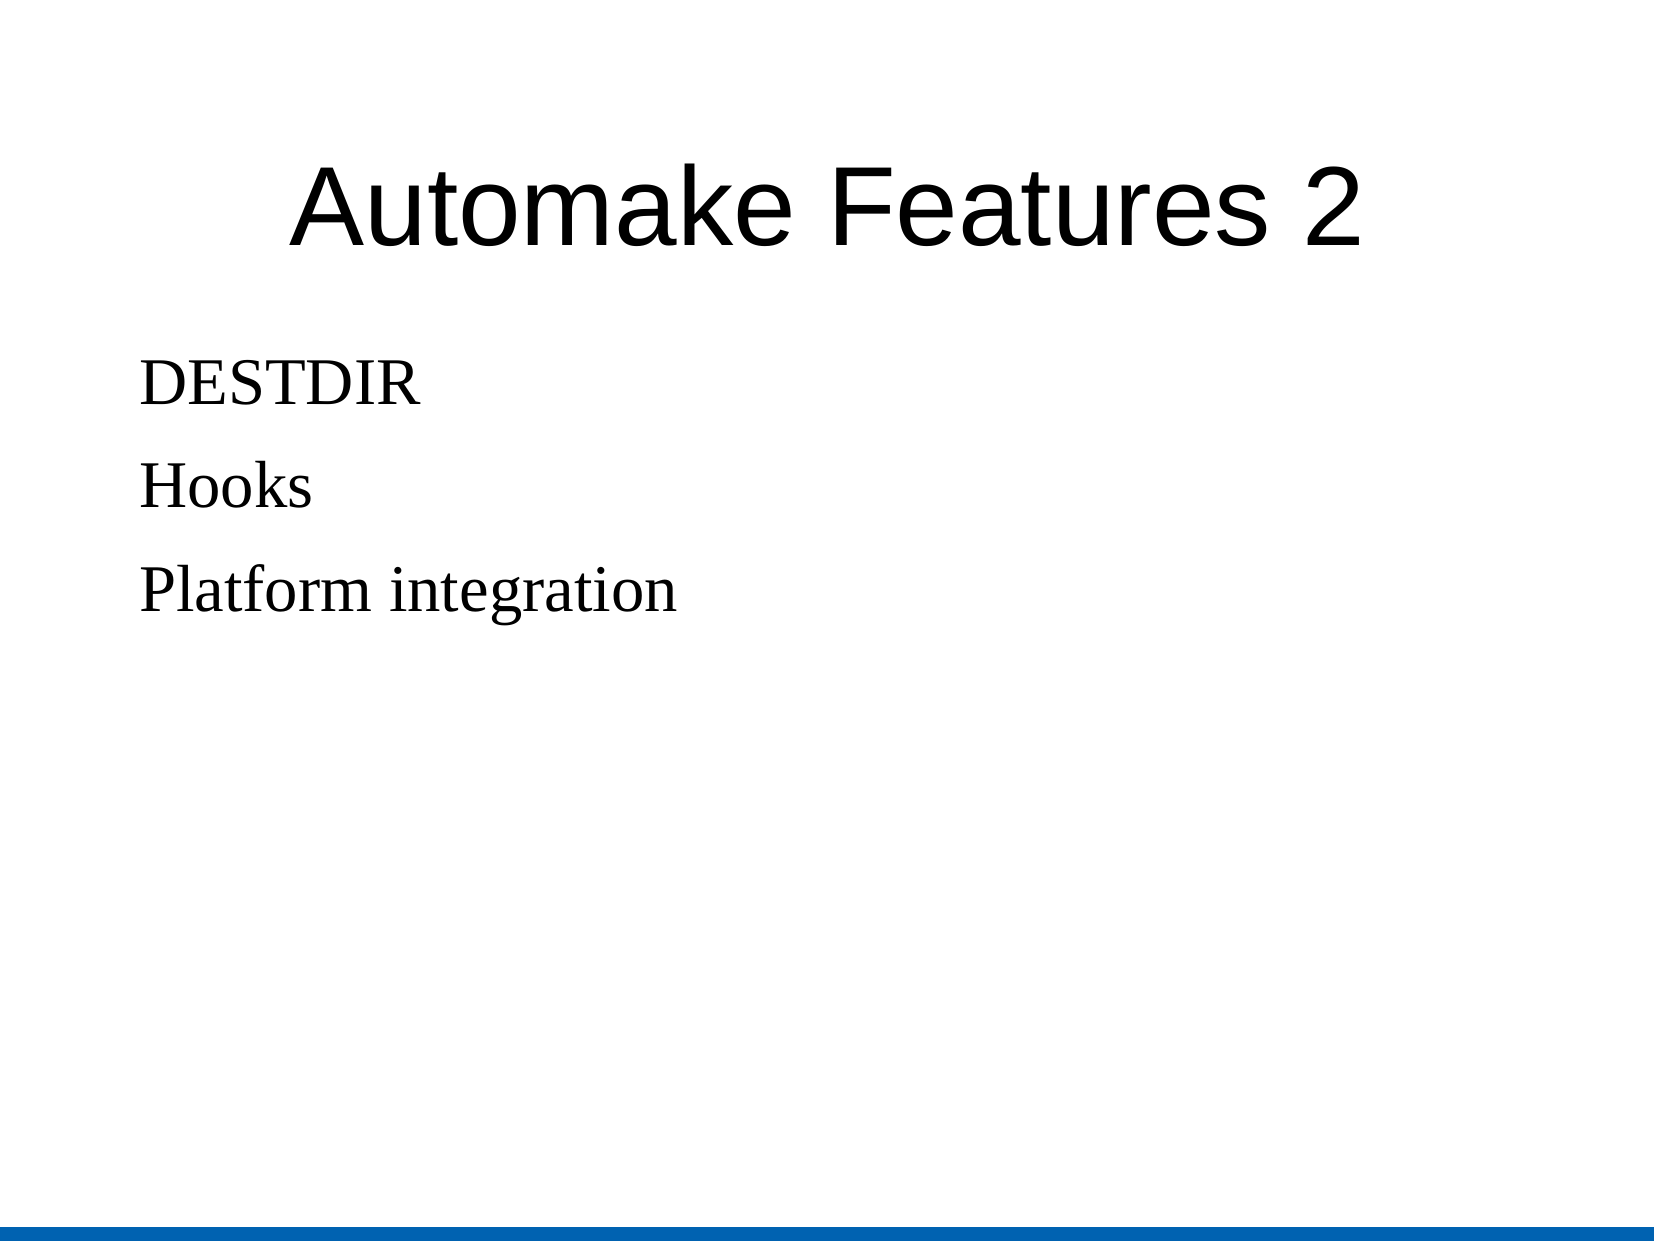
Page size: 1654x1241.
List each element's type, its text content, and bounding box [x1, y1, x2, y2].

title Automake Features 2 [121, 102, 1533, 311]
list DESTDIR Hooks Platform integration [121, 344, 1533, 1127]
